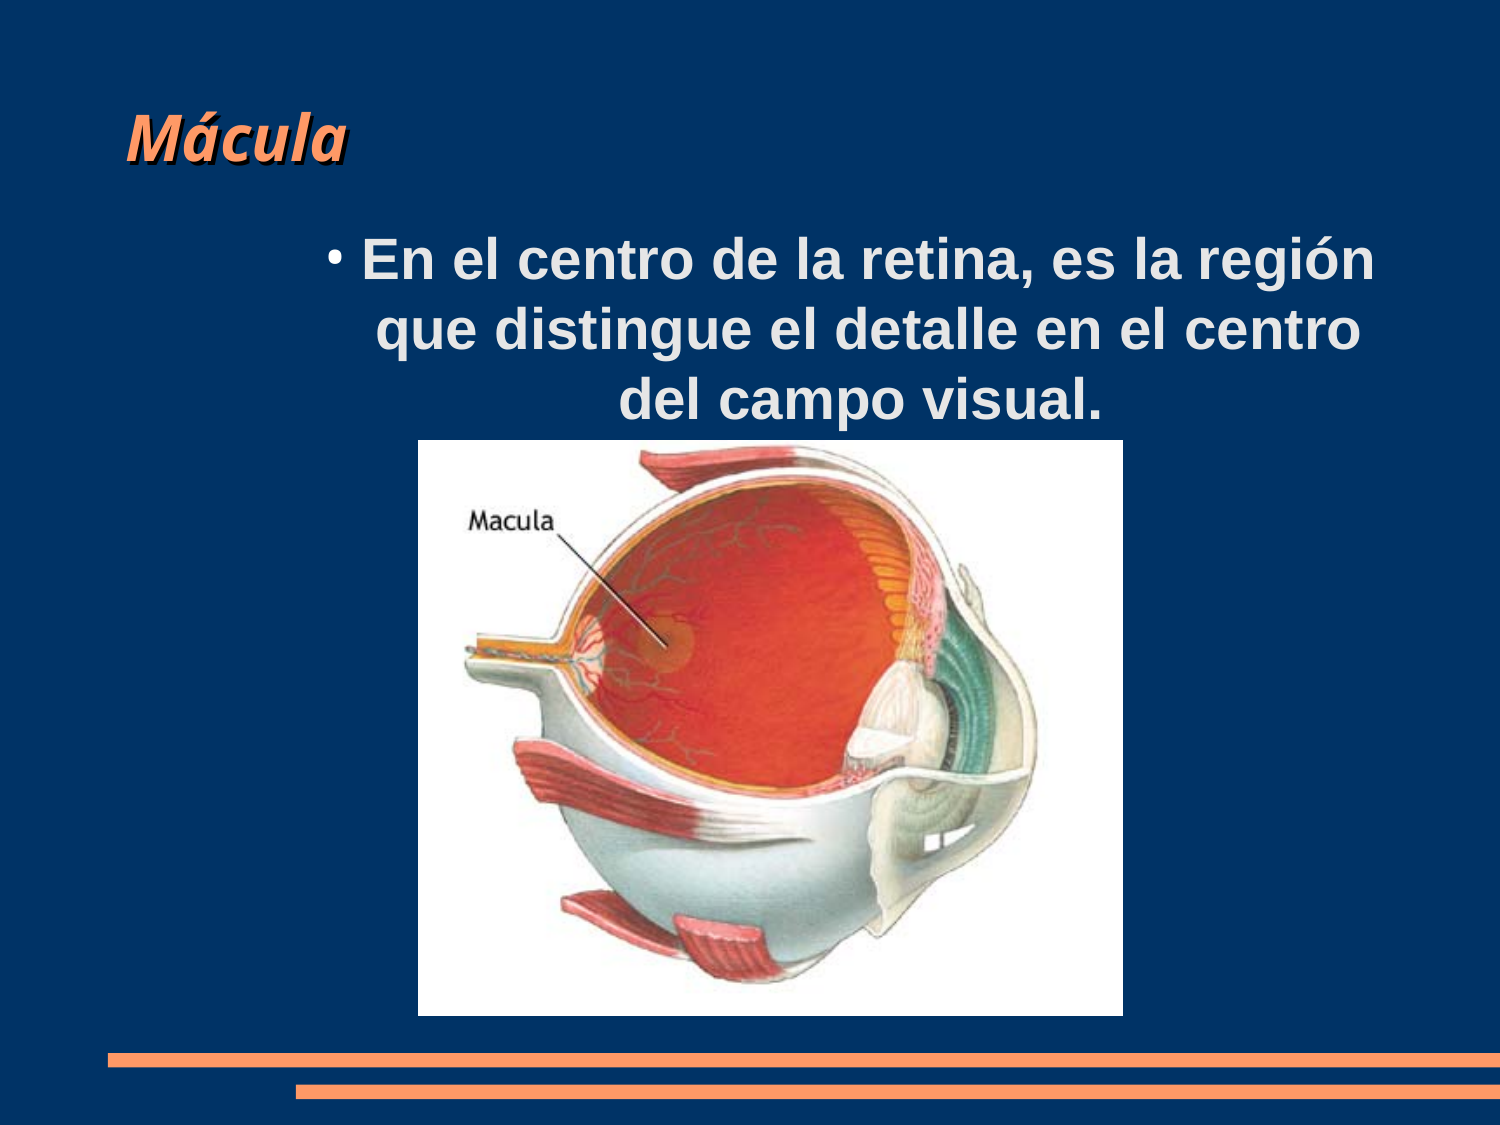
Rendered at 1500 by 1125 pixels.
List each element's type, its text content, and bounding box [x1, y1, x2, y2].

picture [418, 440, 1123, 1016]
title Mácula [110, 41, 1392, 230]
list En el centro de la retina, es la región que distingue el detalle en el centro del campo visual. [122, 213, 1429, 949]
